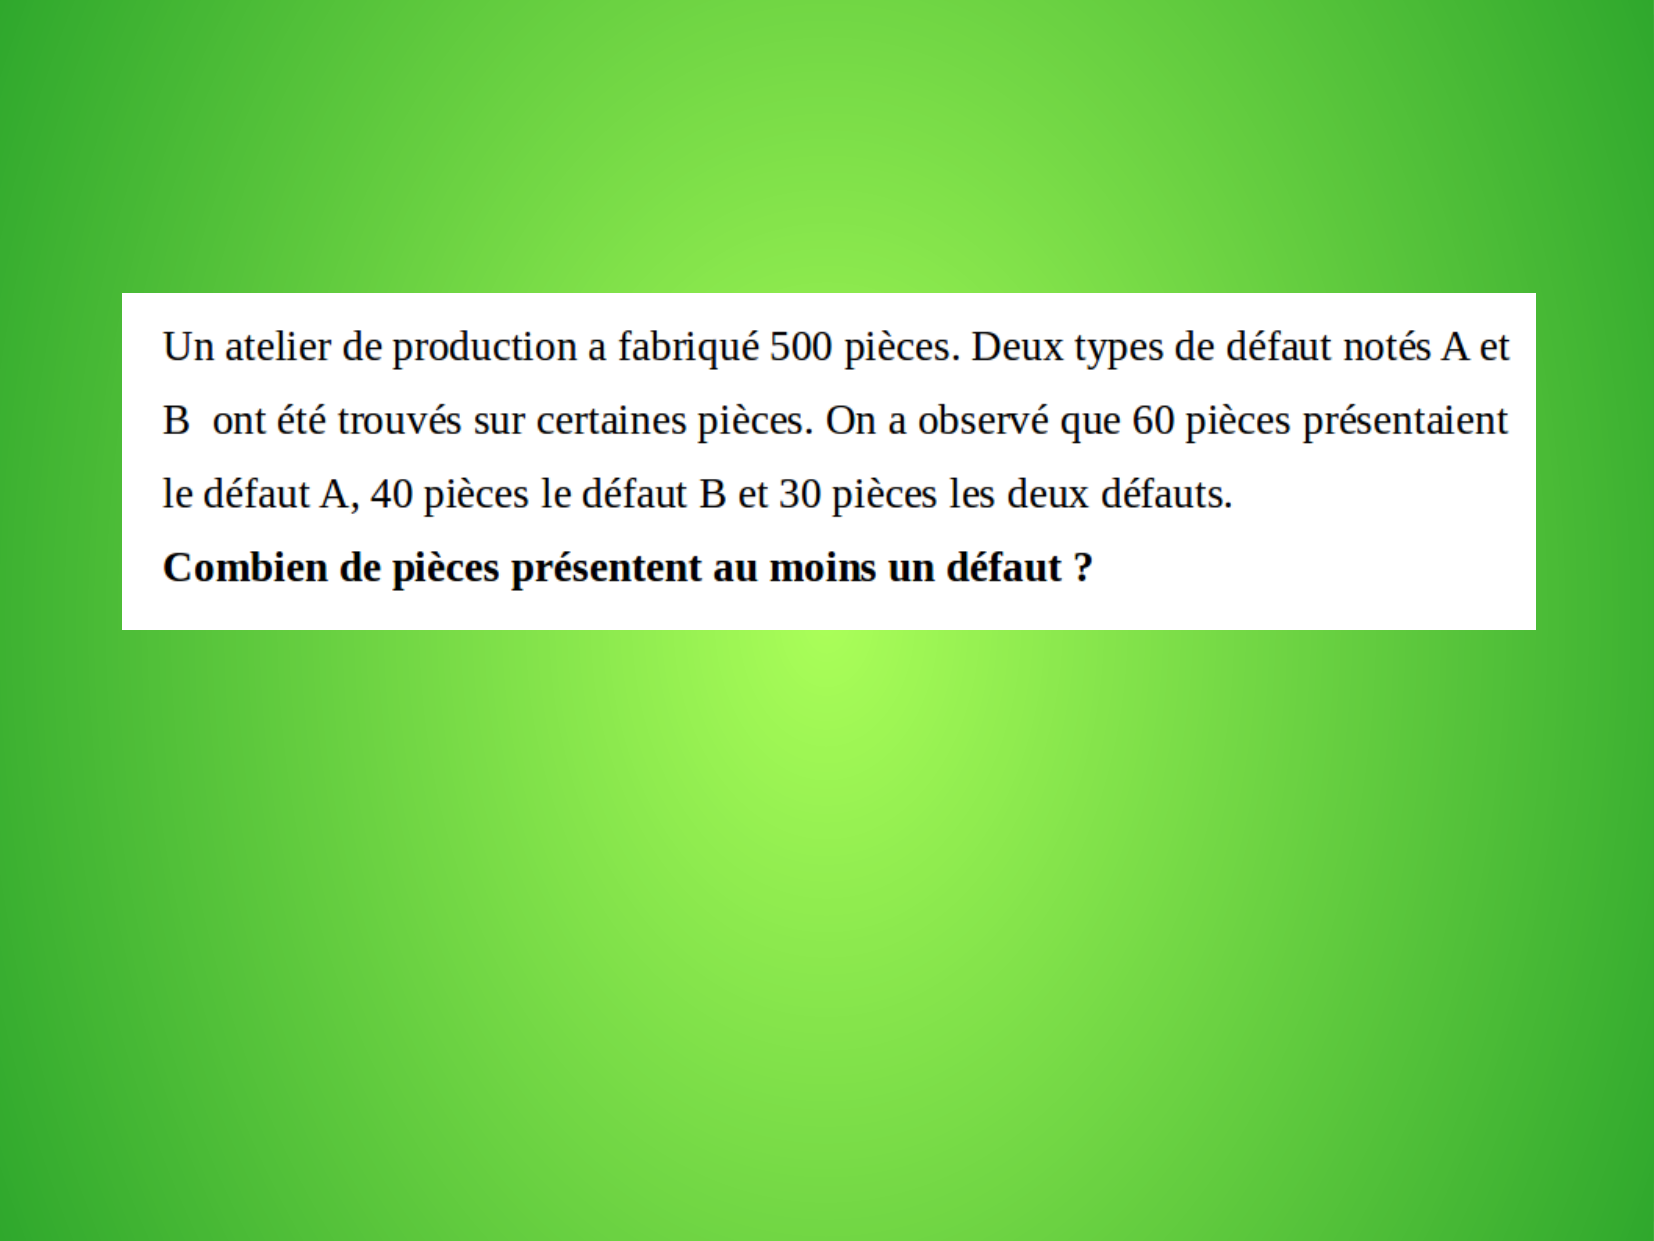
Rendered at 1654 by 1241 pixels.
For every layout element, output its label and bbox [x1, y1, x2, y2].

picture [122, 293, 1536, 630]
